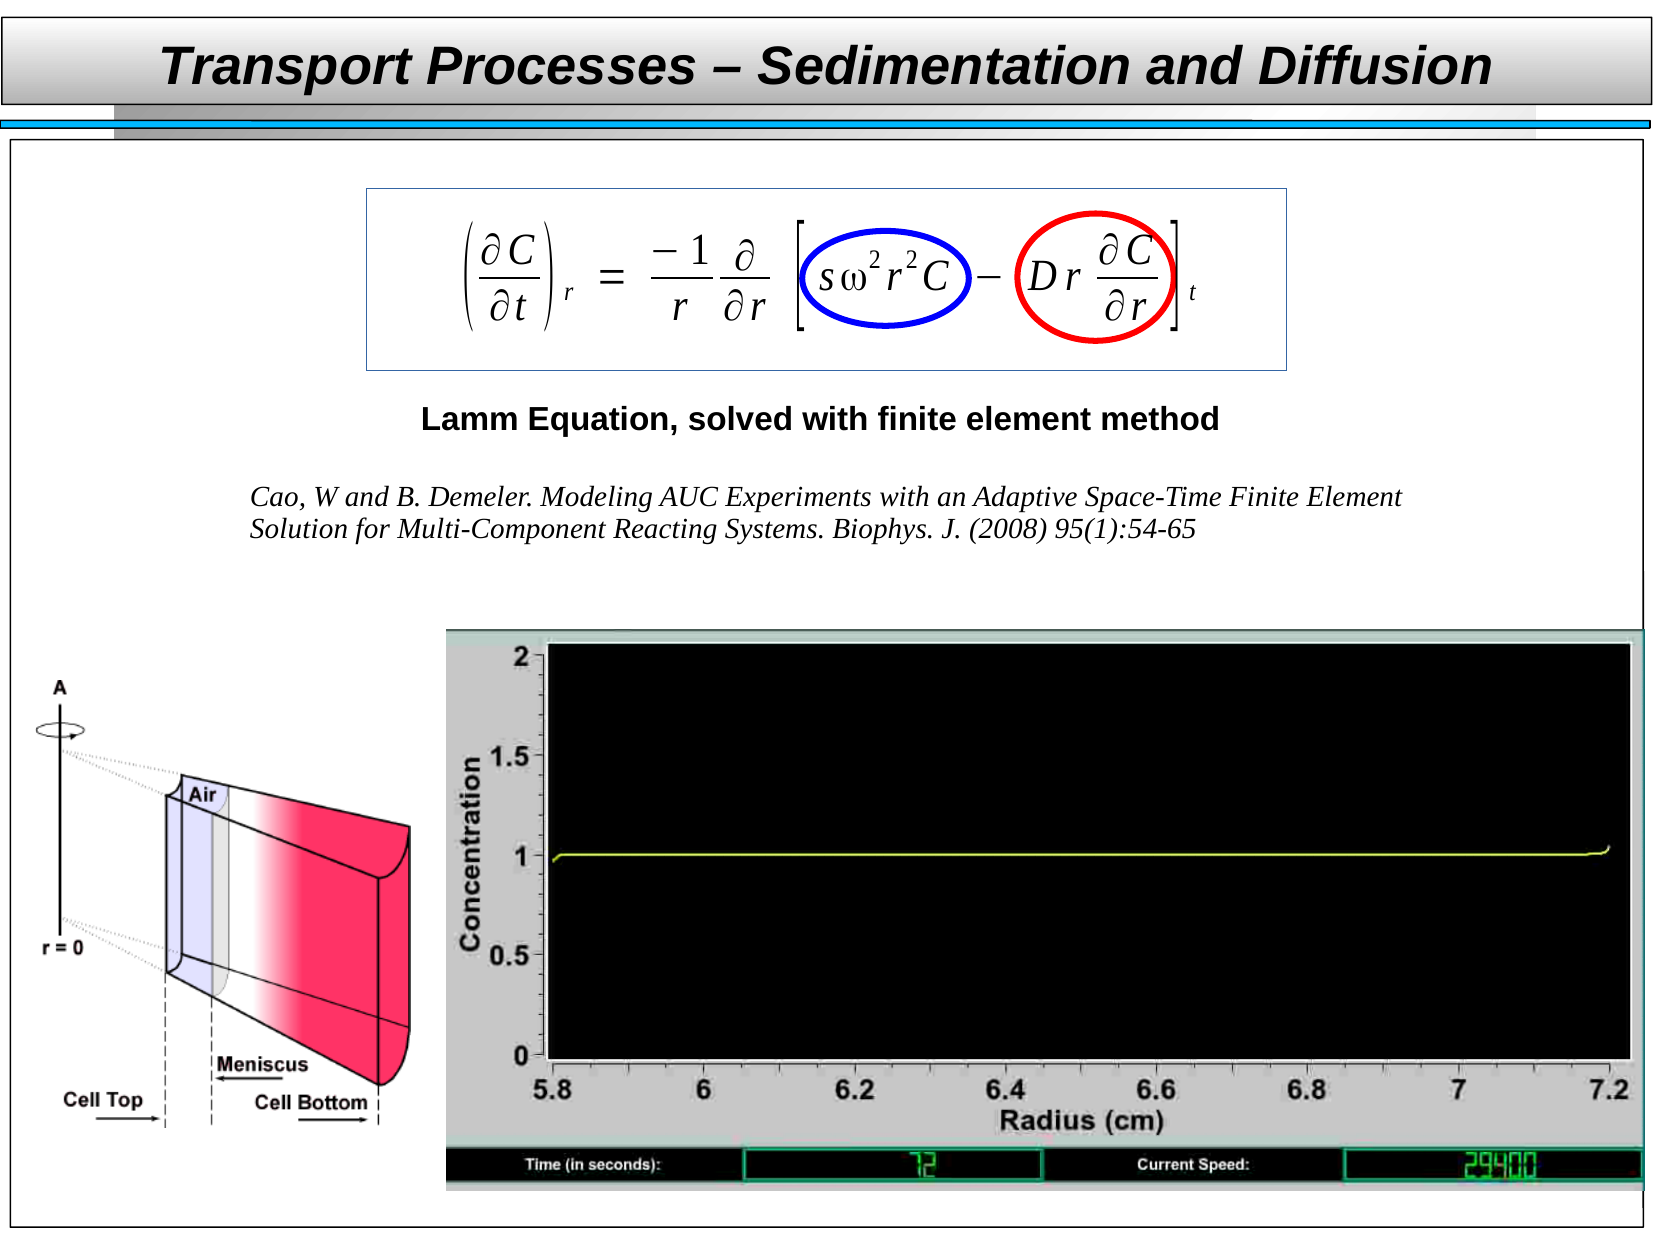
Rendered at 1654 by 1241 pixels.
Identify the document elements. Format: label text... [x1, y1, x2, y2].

text_box Transport Processes – Sedimentation and Diffusion [1, 17, 1652, 105]
chart [454, 219, 1204, 336]
text_box Cao, W and B. Demeler. Modeling AUC Experiments with an Adaptive Space-Time Finite Element Solution for Multi-Component Reacting Systems. Biophys. J. (2008) 95(1):54-65 [235, 473, 1419, 554]
text_box [10, 139, 1646, 1228]
picture [35, 680, 411, 1128]
text_box [0, 120, 1651, 129]
text_box Lamm Equation, solved with finite element method [406, 392, 1248, 445]
